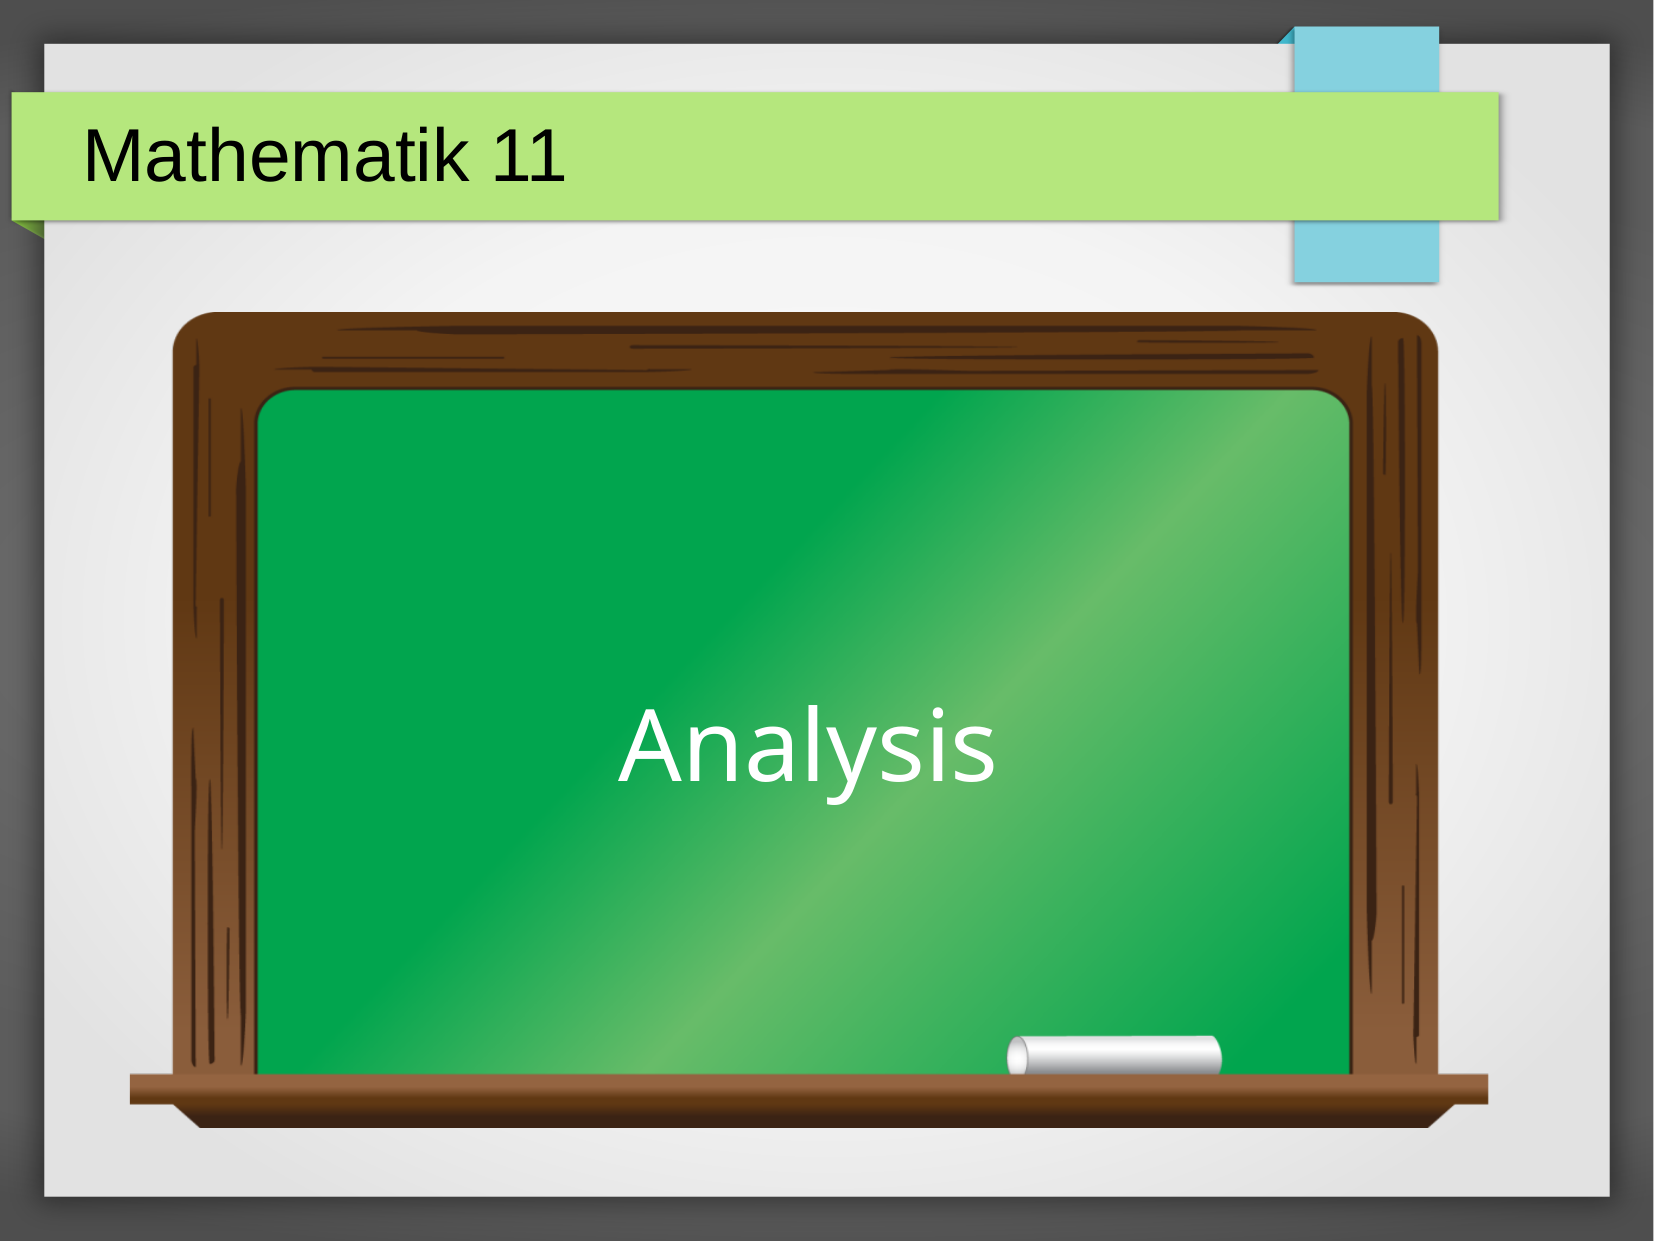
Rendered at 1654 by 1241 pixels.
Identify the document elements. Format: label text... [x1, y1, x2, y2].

picture [0, 0, 1654, 1241]
subtitle [82, 295, 1571, 1015]
text_box Analysis [129, 312, 1489, 1128]
title Mathematik 11 [82, 94, 1264, 213]
